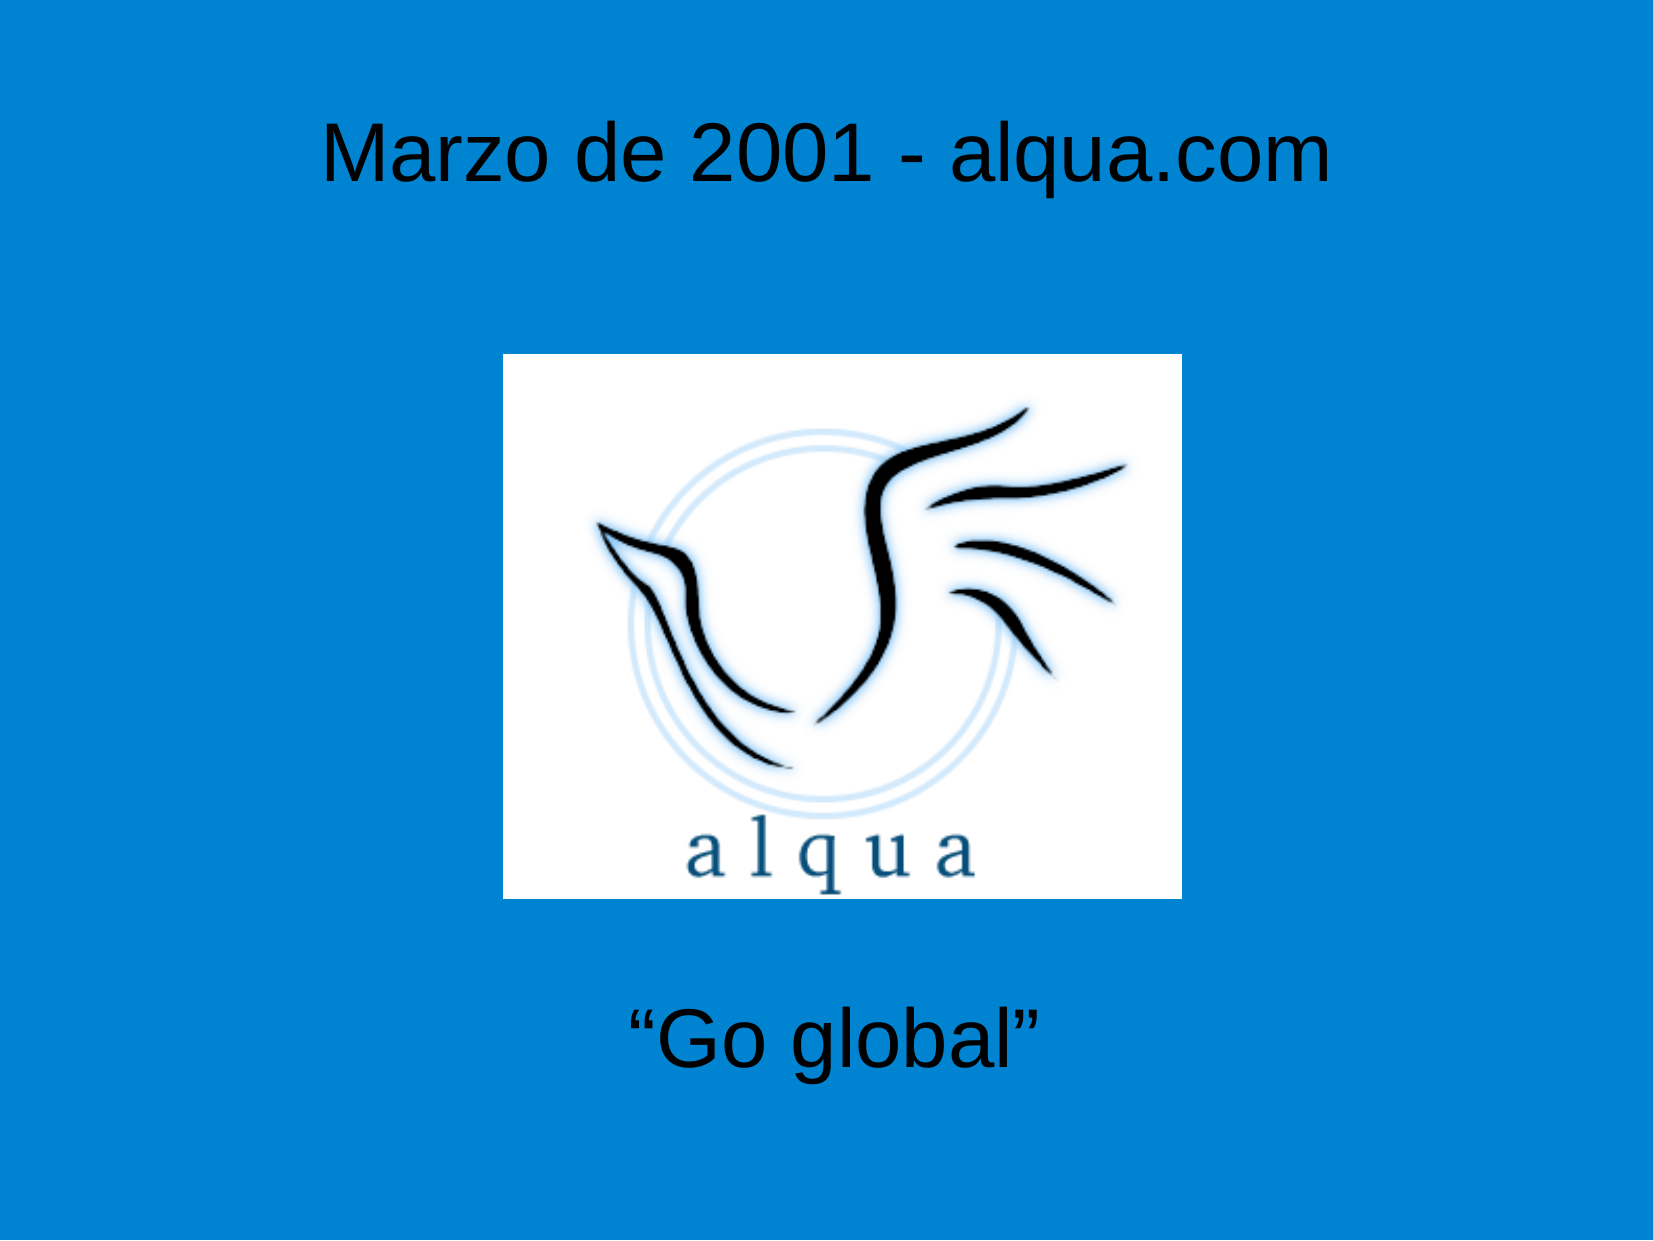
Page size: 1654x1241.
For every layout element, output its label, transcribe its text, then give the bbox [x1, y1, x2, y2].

text_box “Go global” [614, 984, 1056, 1093]
title Marzo de 2001 - alqua.com [82, 49, 1571, 257]
picture [503, 354, 1182, 899]
